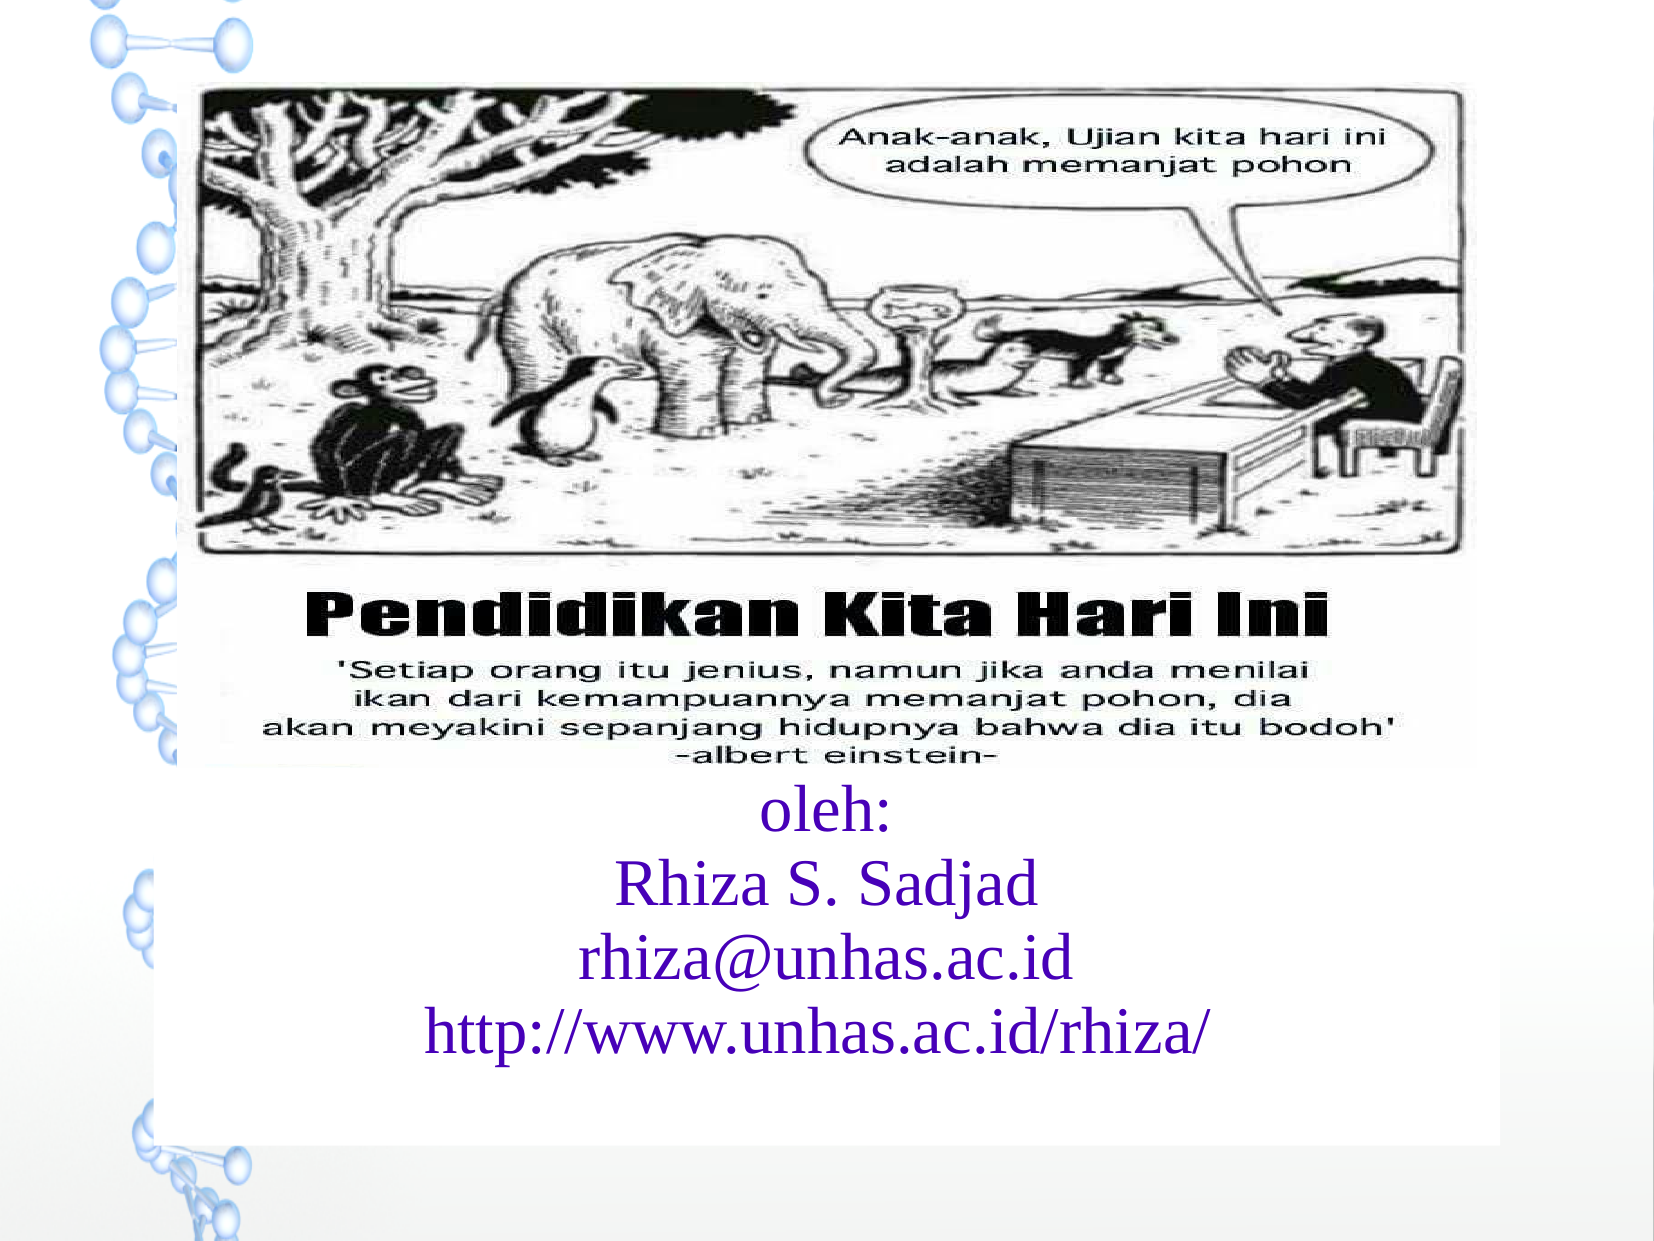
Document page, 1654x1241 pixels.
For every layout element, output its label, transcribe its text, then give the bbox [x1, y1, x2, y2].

subtitle oleh: Rhiza S. Sadjad rhiza@unhas.ac.id http://www.unhas.ac.id/rhiza/ [153, 767, 1501, 1146]
picture [0, 0, 1654, 1241]
